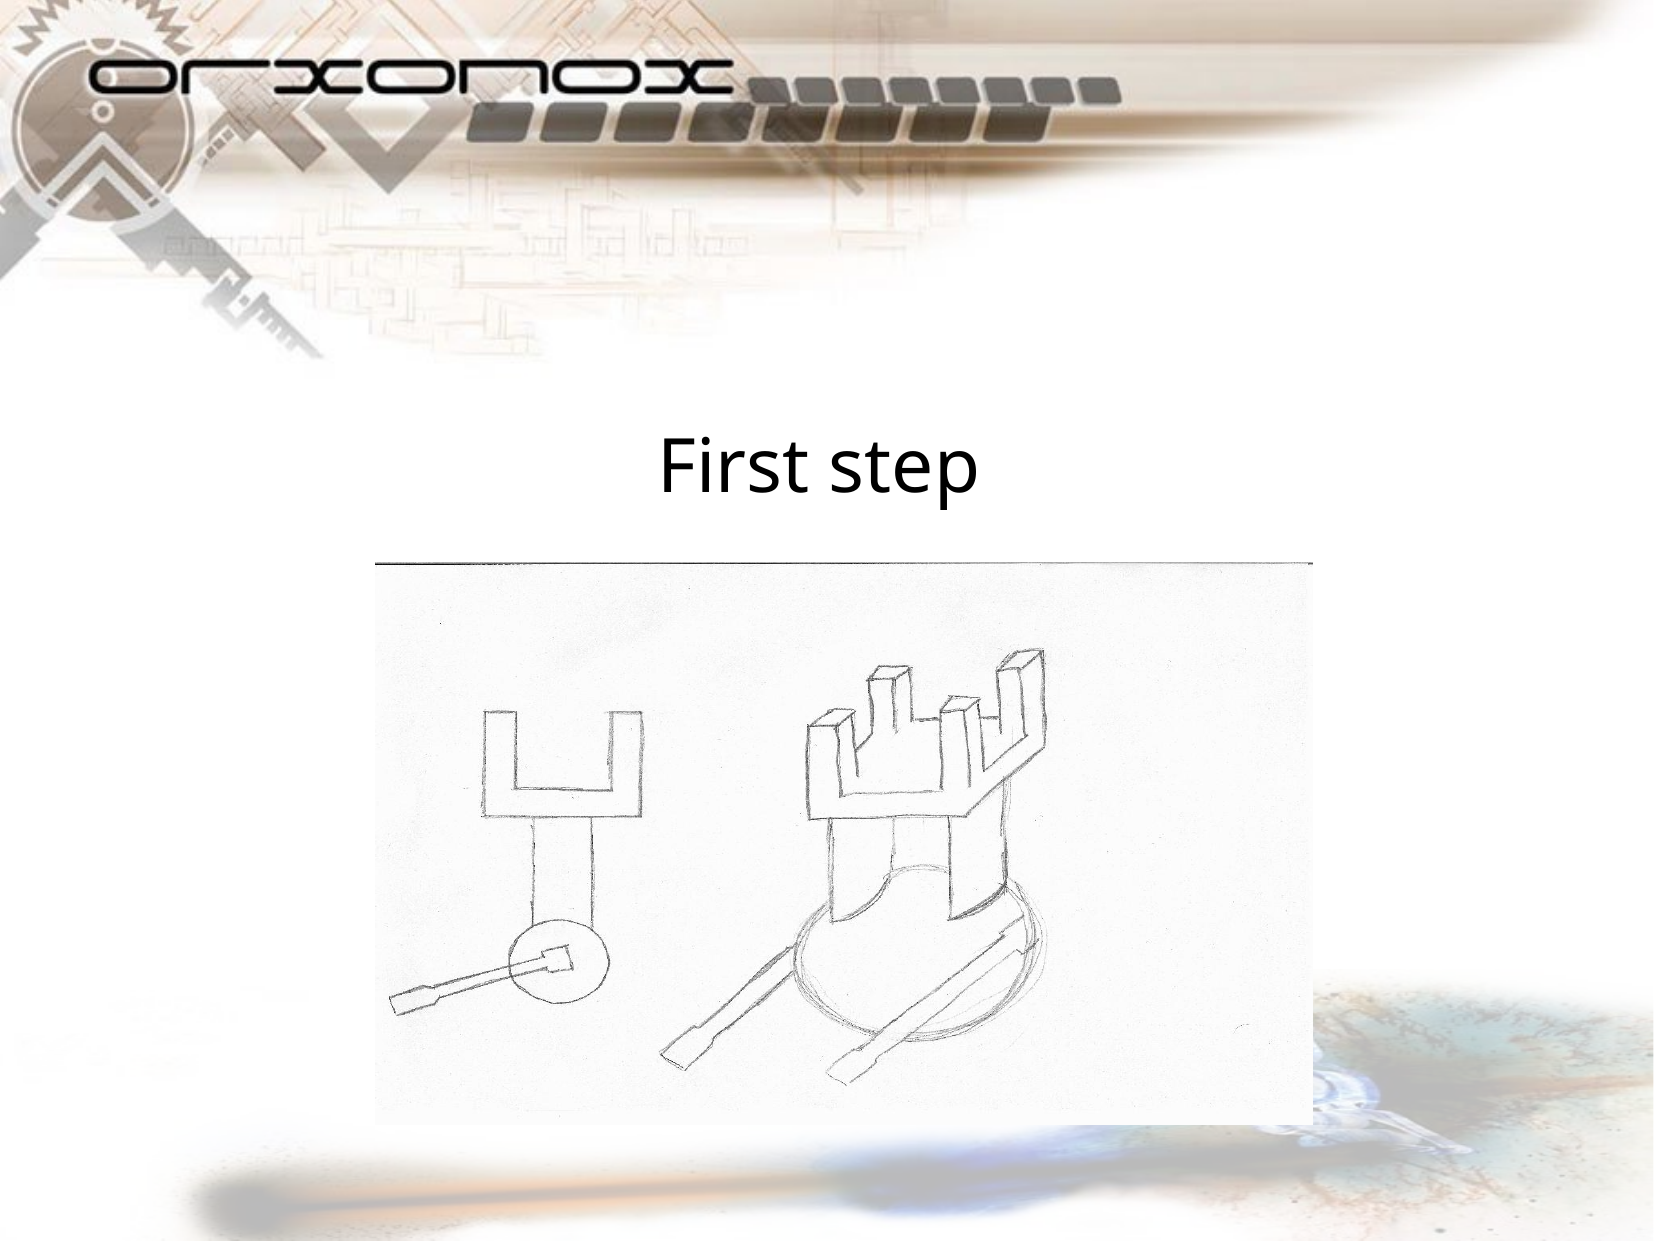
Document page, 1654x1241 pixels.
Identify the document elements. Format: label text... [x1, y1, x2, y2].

picture [0, 0, 1654, 475]
picture [0, 562, 1654, 1241]
subtitle First step [75, 112, 1564, 1126]
